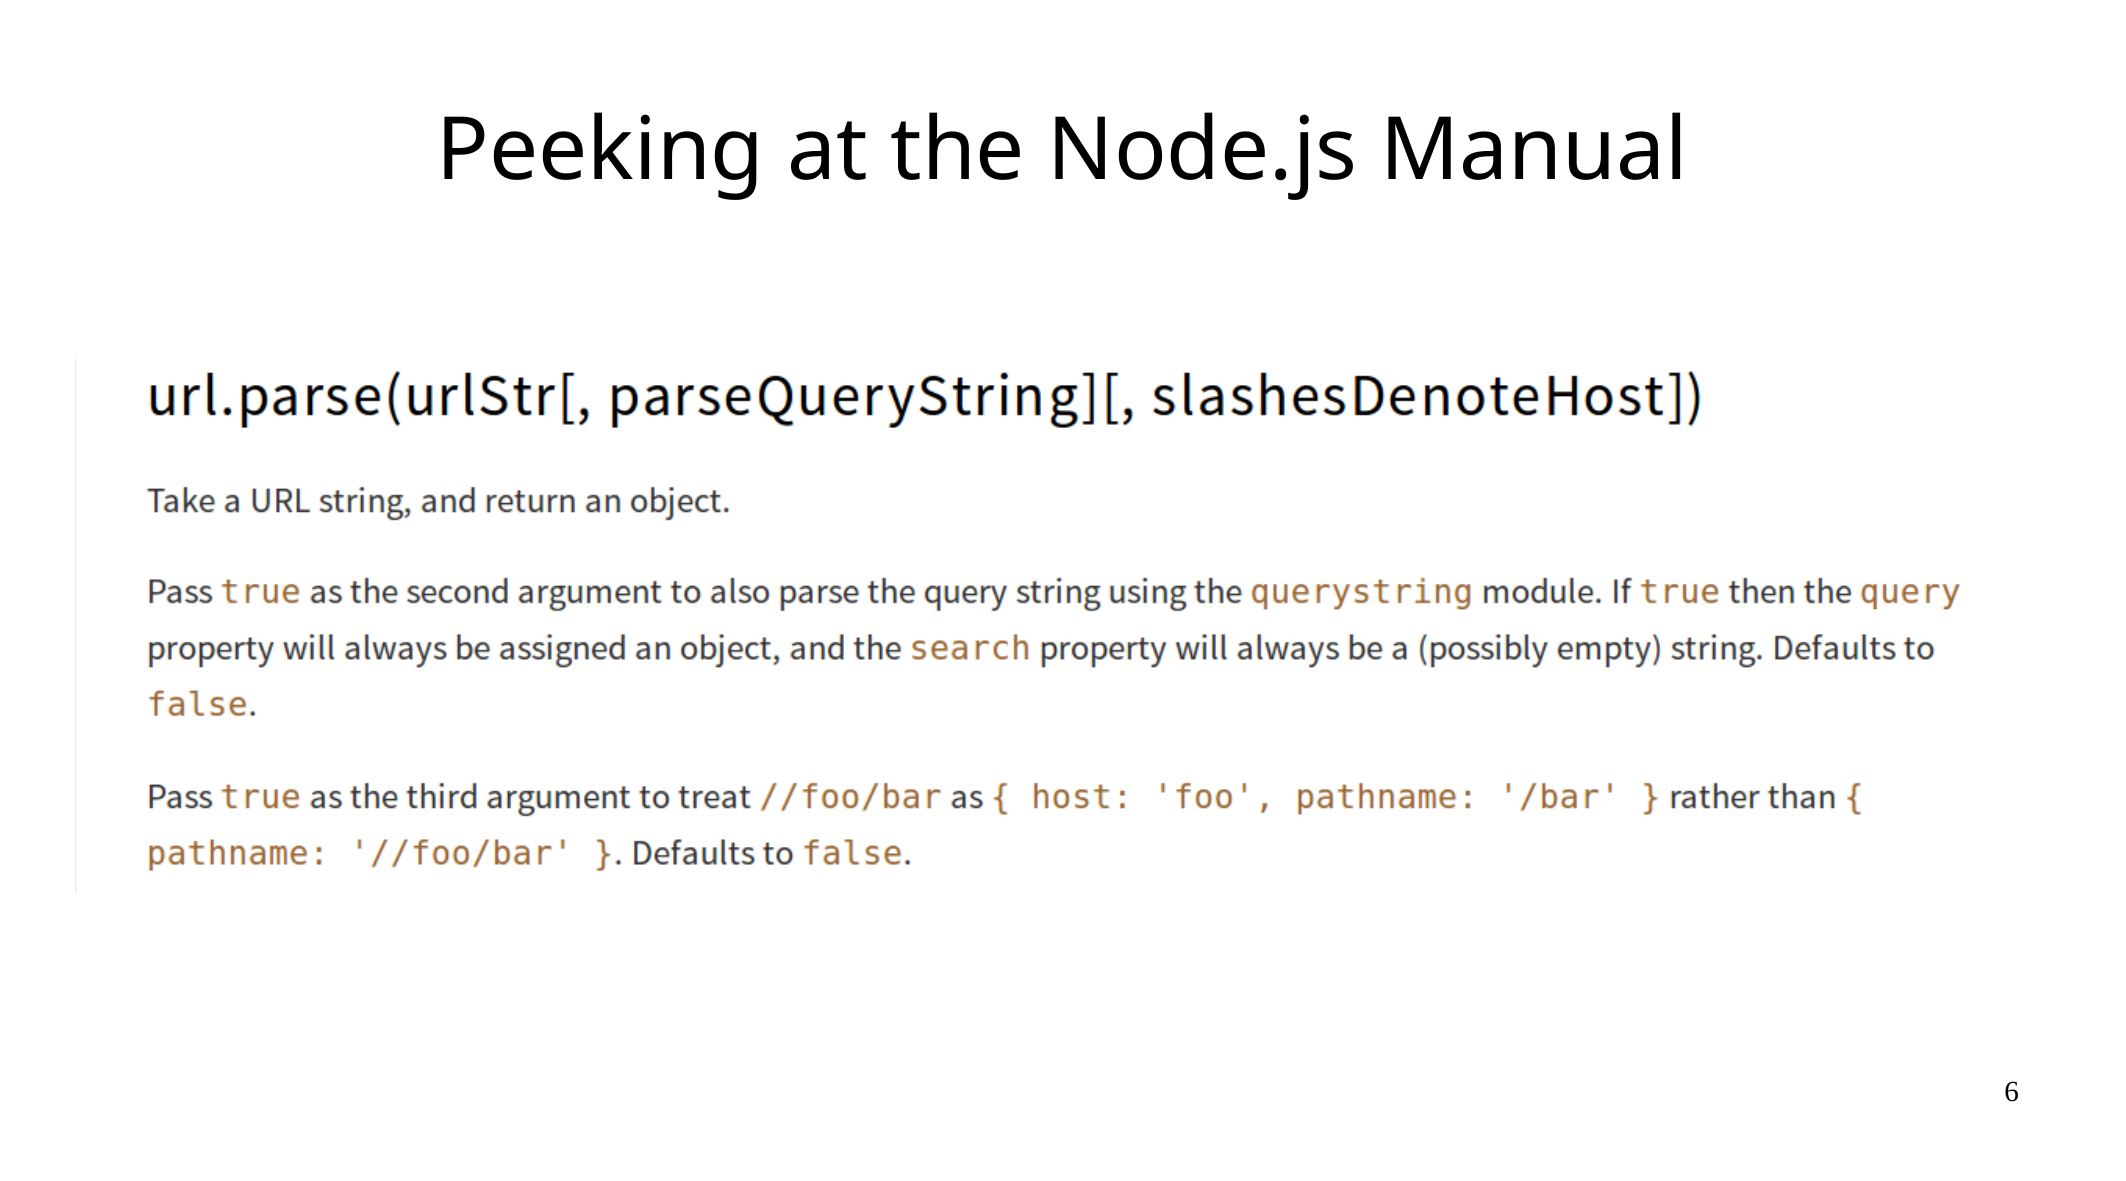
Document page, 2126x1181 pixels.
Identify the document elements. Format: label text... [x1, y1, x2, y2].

picture [75, 359, 1985, 893]
title Peeking at the Node.js Manual [106, 47, 2020, 245]
